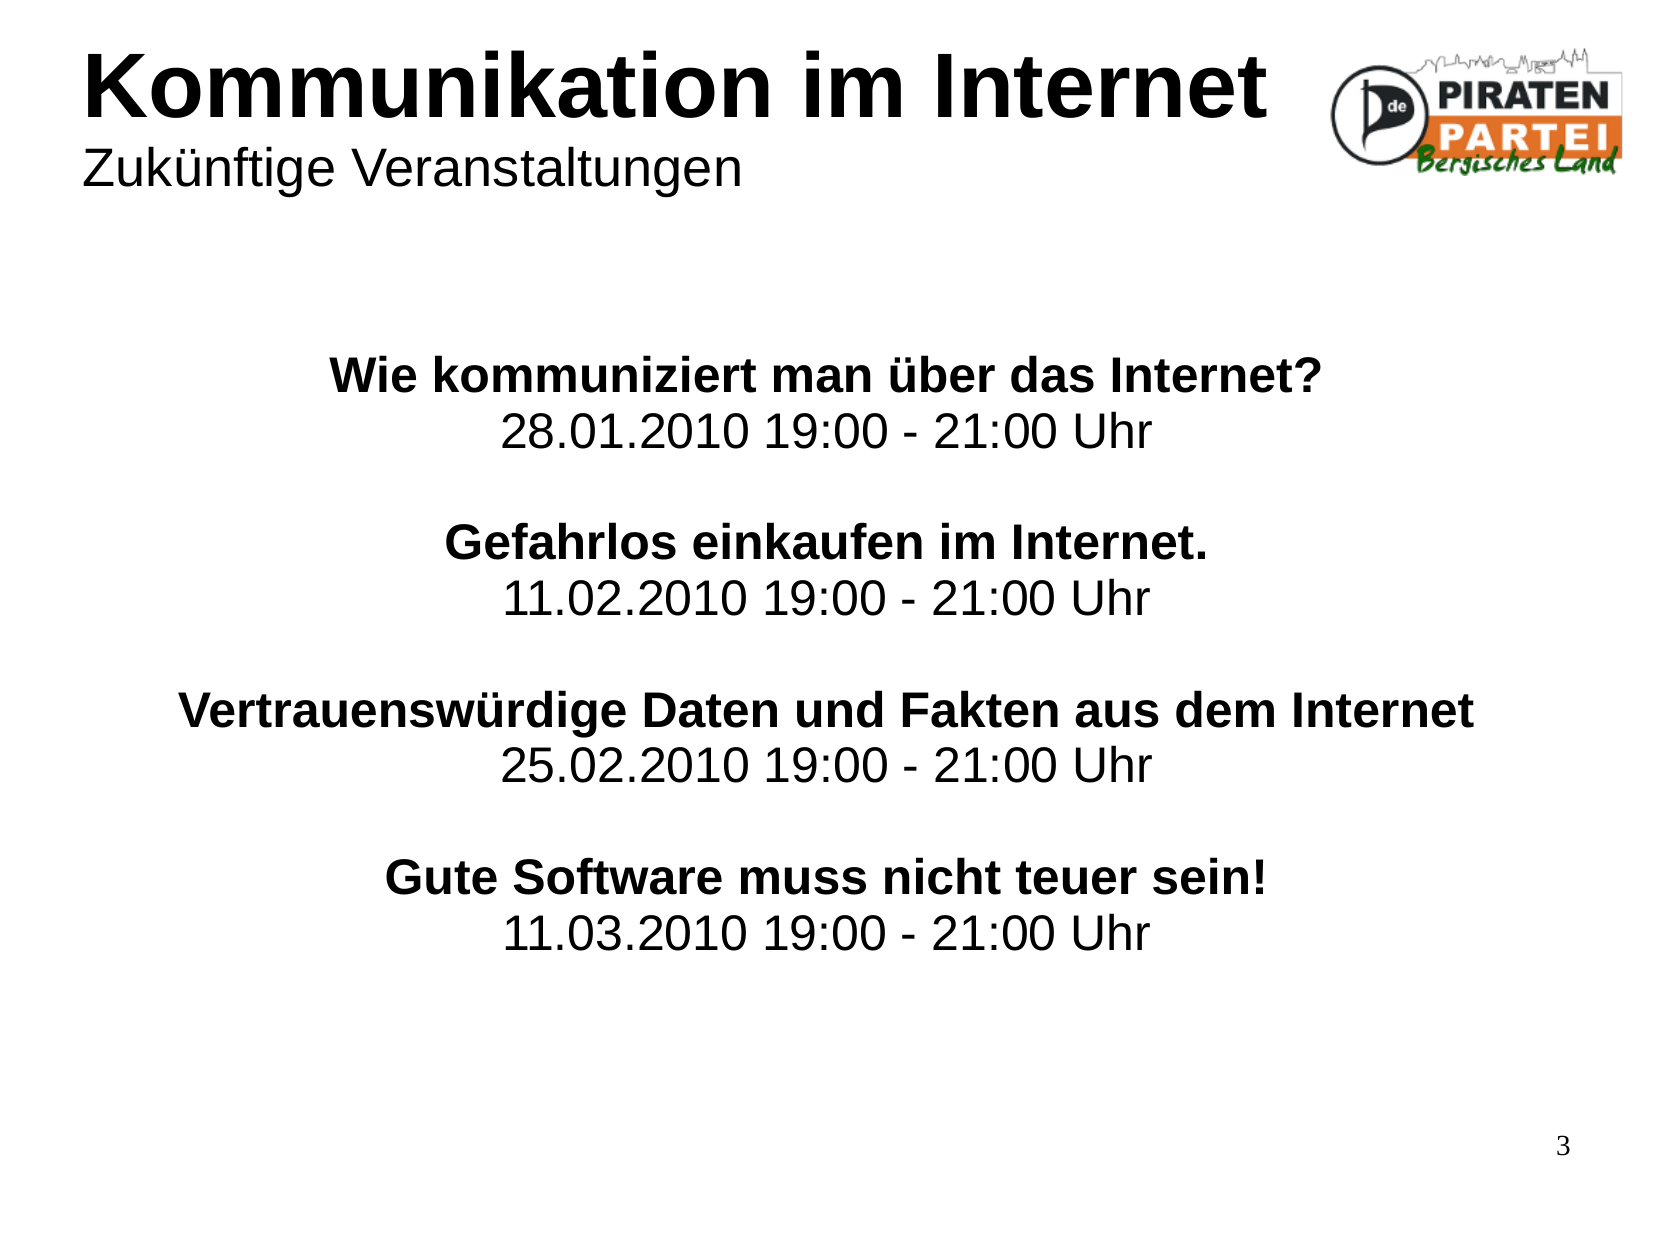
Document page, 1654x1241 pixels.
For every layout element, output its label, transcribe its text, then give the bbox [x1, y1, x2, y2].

title Kommunikation im Internet Zukünftige Veranstaltungen [82, 34, 1571, 198]
subtitle Wie kommuniziert man über das Internet? 28.01.2010 19:00 - 21:00 Uhr Gefahrlos einkaufen im Internet. 11.02.2010 19:00 - 21:00 Uhr Vertrauenswürdige Daten und Fakten aus dem Internet 25.02.2010 19:00 - 21:00 Uhr Gute Software muss nicht teuer sein! 11.03.2010 19:00 - 21:00 Uhr [82, 206, 1571, 1102]
picture [1328, 47, 1625, 176]
